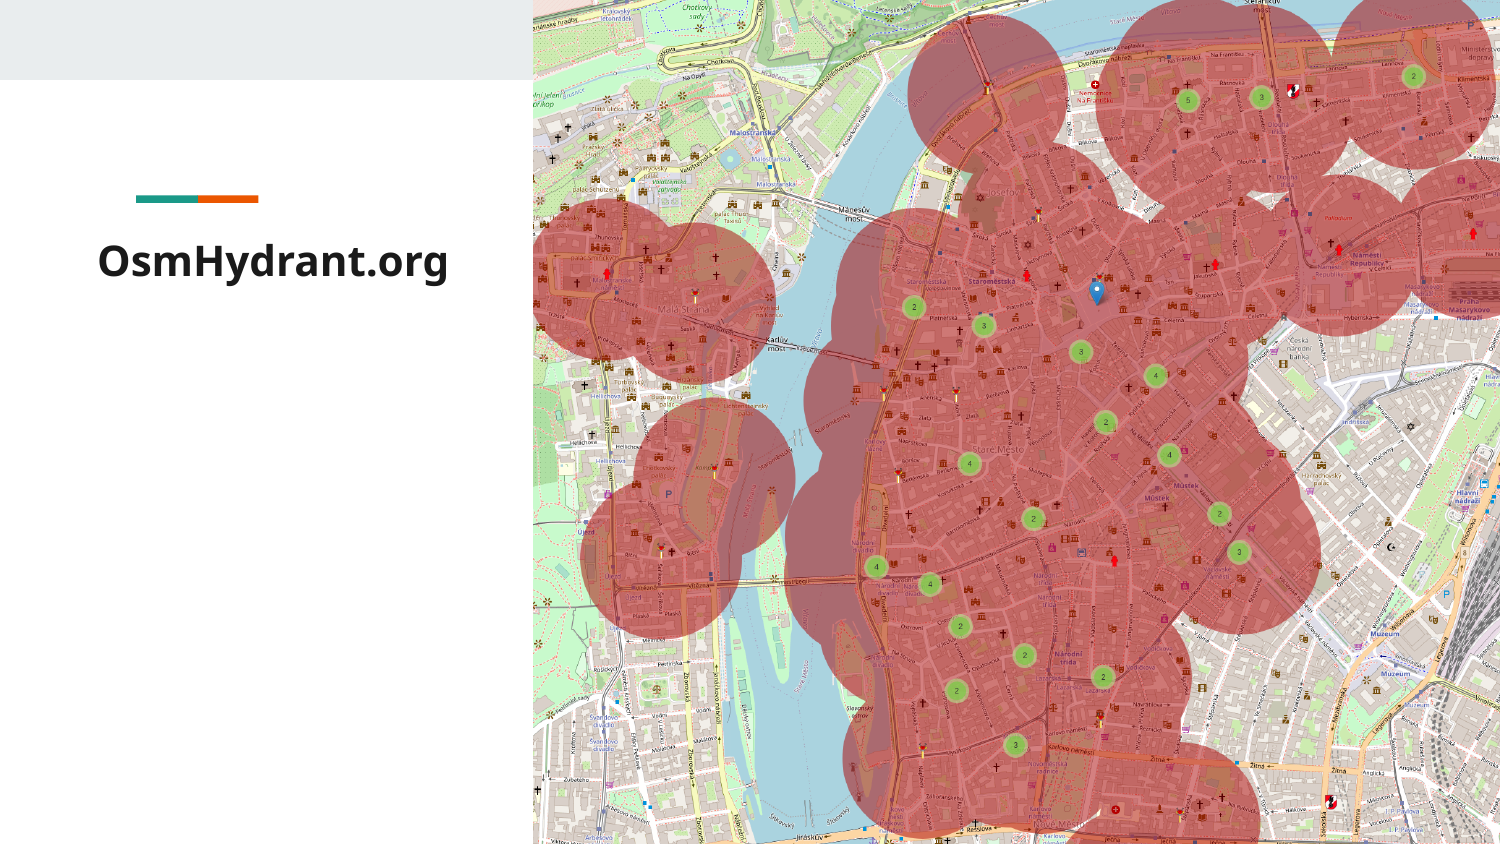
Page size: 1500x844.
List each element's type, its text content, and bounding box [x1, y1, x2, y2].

picture [533, 0, 1500, 844]
title OsmHydrant.org [82, 216, 1344, 305]
